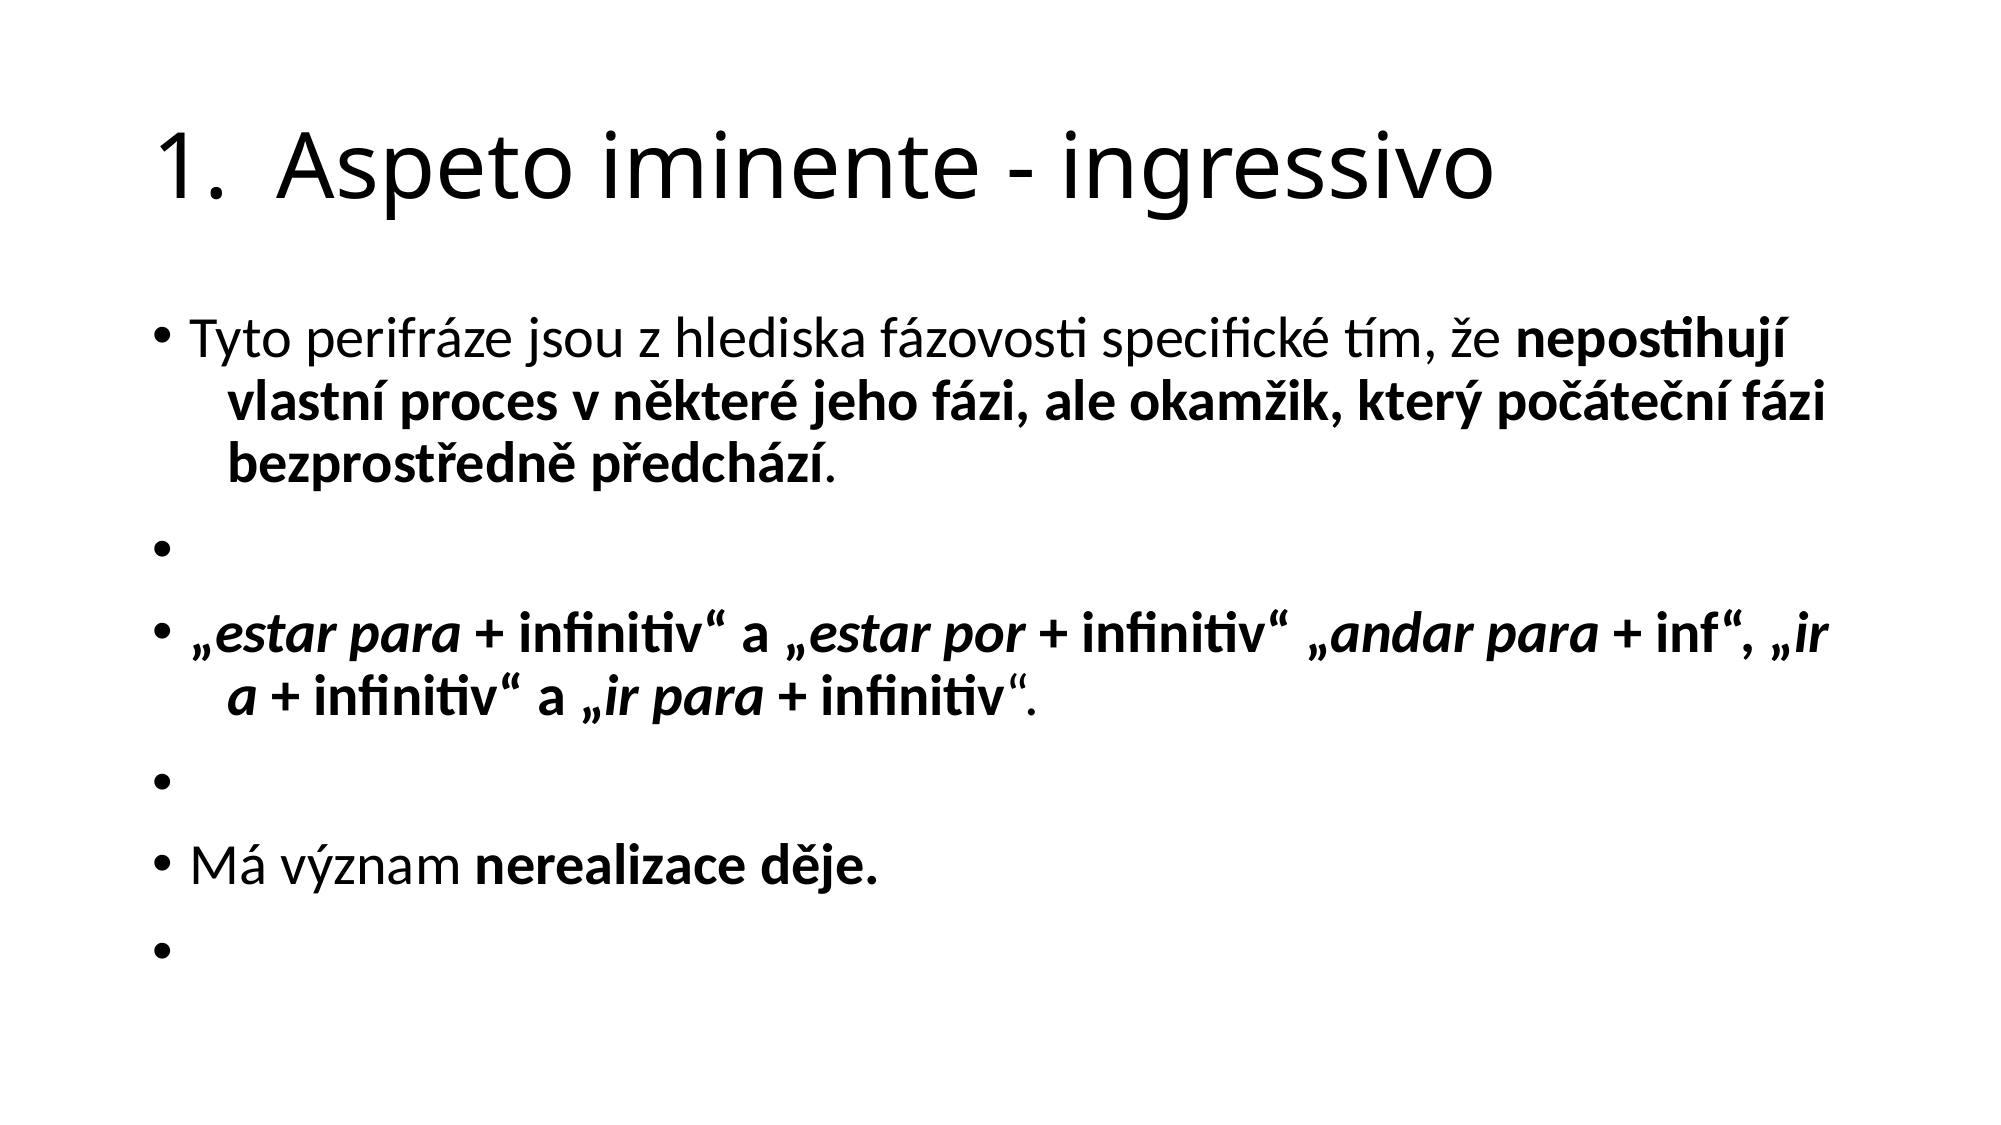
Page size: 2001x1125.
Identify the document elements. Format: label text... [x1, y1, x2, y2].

list Tyto perifráze jsou z hlediska fázovosti specifické tím, že nepostihují vlastní proces v některé jeho fázi, ale okamžik, který počáteční fázi bezprostředně předchází. „estar para + infinitiv“ a „estar por + infinitiv“ „andar para + inf“, „ir a + infinitiv“ a „ir para + infinitiv“. Má význam nerealizace děje. [137, 299, 1863, 1014]
title 1. Aspeto iminente - ingressivo [137, 59, 1863, 278]
